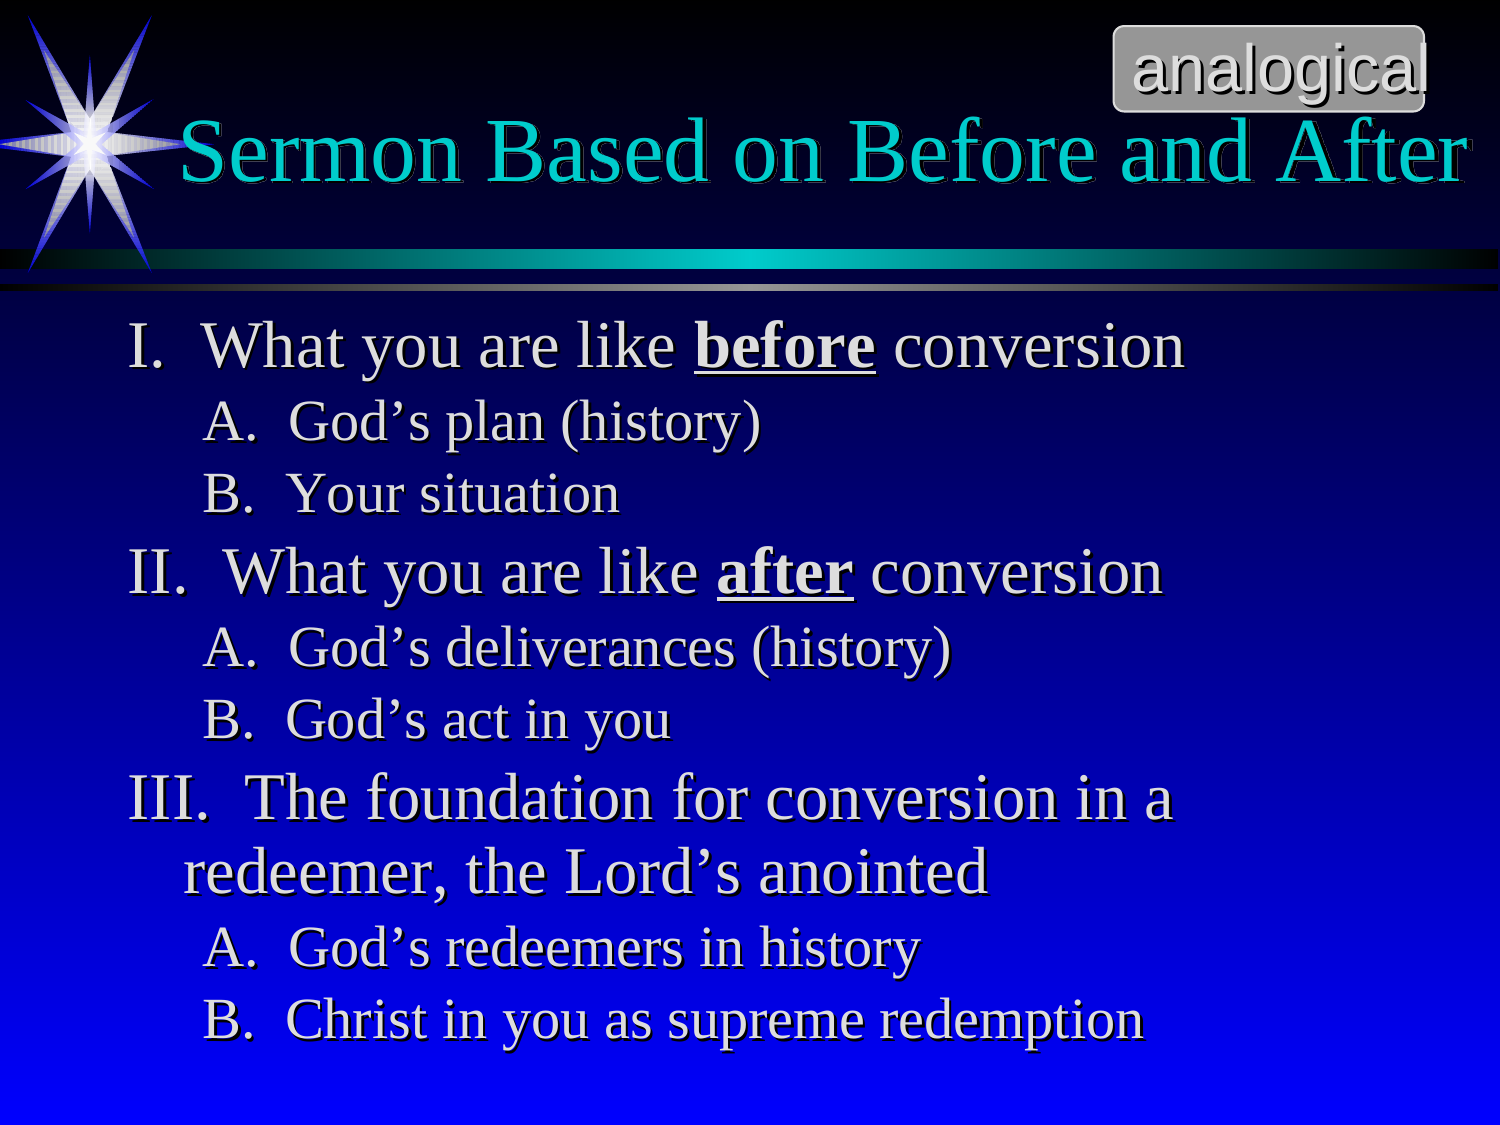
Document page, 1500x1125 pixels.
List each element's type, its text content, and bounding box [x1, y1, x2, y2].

list I. What you are like before conversion A. God’s plan (history) B. Your situation II. What you are like after conversion A. God’s deliverances (history) B. God’s act in you III. The foundation for conversion in a redeemer, the Lord’s anointed A. God’s redeemers in history B. Christ in you as supreme redemption [112, 299, 1388, 1059]
text_box analogical [1113, 26, 1424, 112]
title Sermon Based on Before and After [162, 56, 1500, 244]
